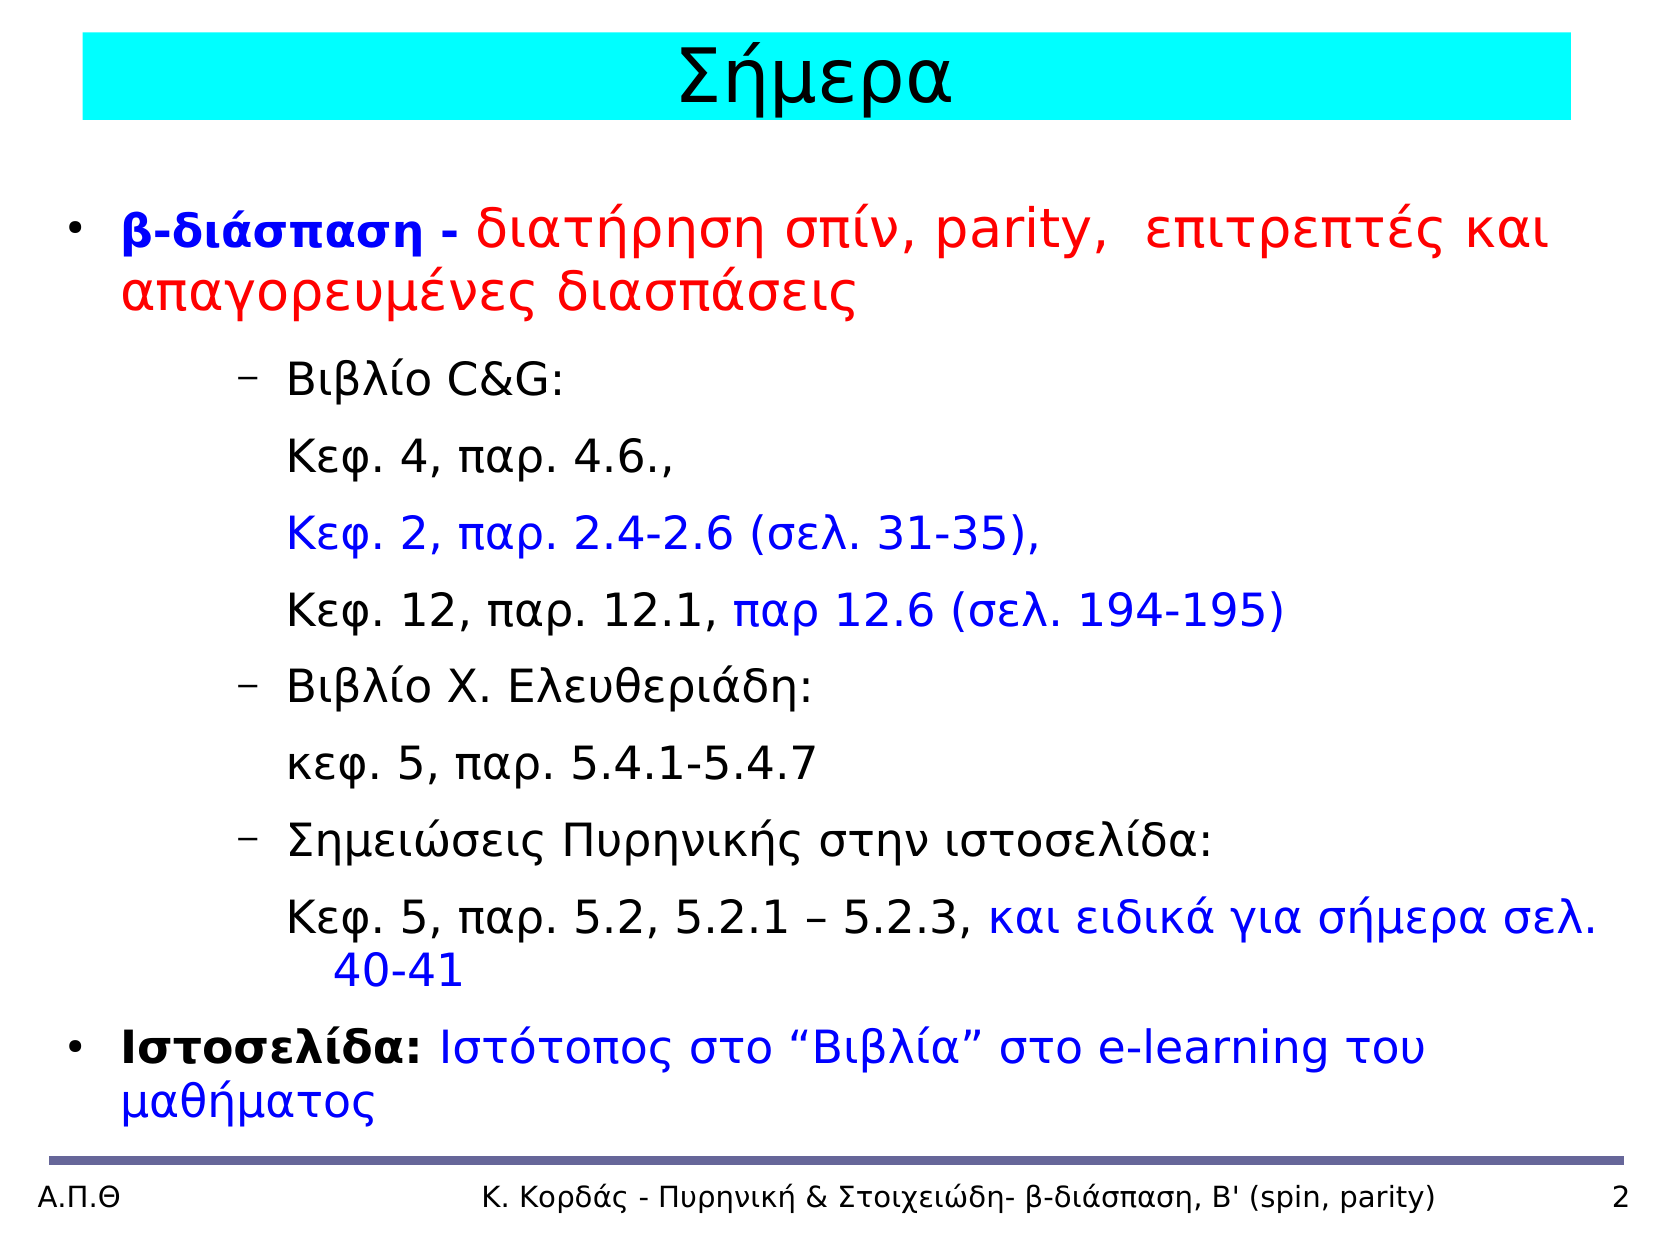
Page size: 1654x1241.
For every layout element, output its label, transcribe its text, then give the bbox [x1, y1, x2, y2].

list β-διάσπαση - διατήρηση σπίν, parity, επιτρεπτές και απαγορευμένες διασπάσεις Βιβλίο C&G: Κεφ. 4, παρ. 4.6., Κεφ. 2, παρ. 2.4-2.6 (σελ. 31-35), Κεφ. 12, παρ. 12.1, παρ 12.6 (σελ. 194-195) Βιβλίο Χ. Ελευθεριάδη: κεφ. 5, παρ. 5.4.1-5.4.7 Σημειώσεις Πυρηνικής στην ιστοσελίδα: Κεφ. 5, παρ. 5.2, 5.2.1 – 5.2.3, και ειδικά για σήμερα σελ. 40-41 Ιστοσελίδα: Ιστότοπος στο “Βιβλία” στο e-learning του μαθήματος [49, 114, 1625, 1128]
title Σήμερα [82, 32, 1571, 114]
